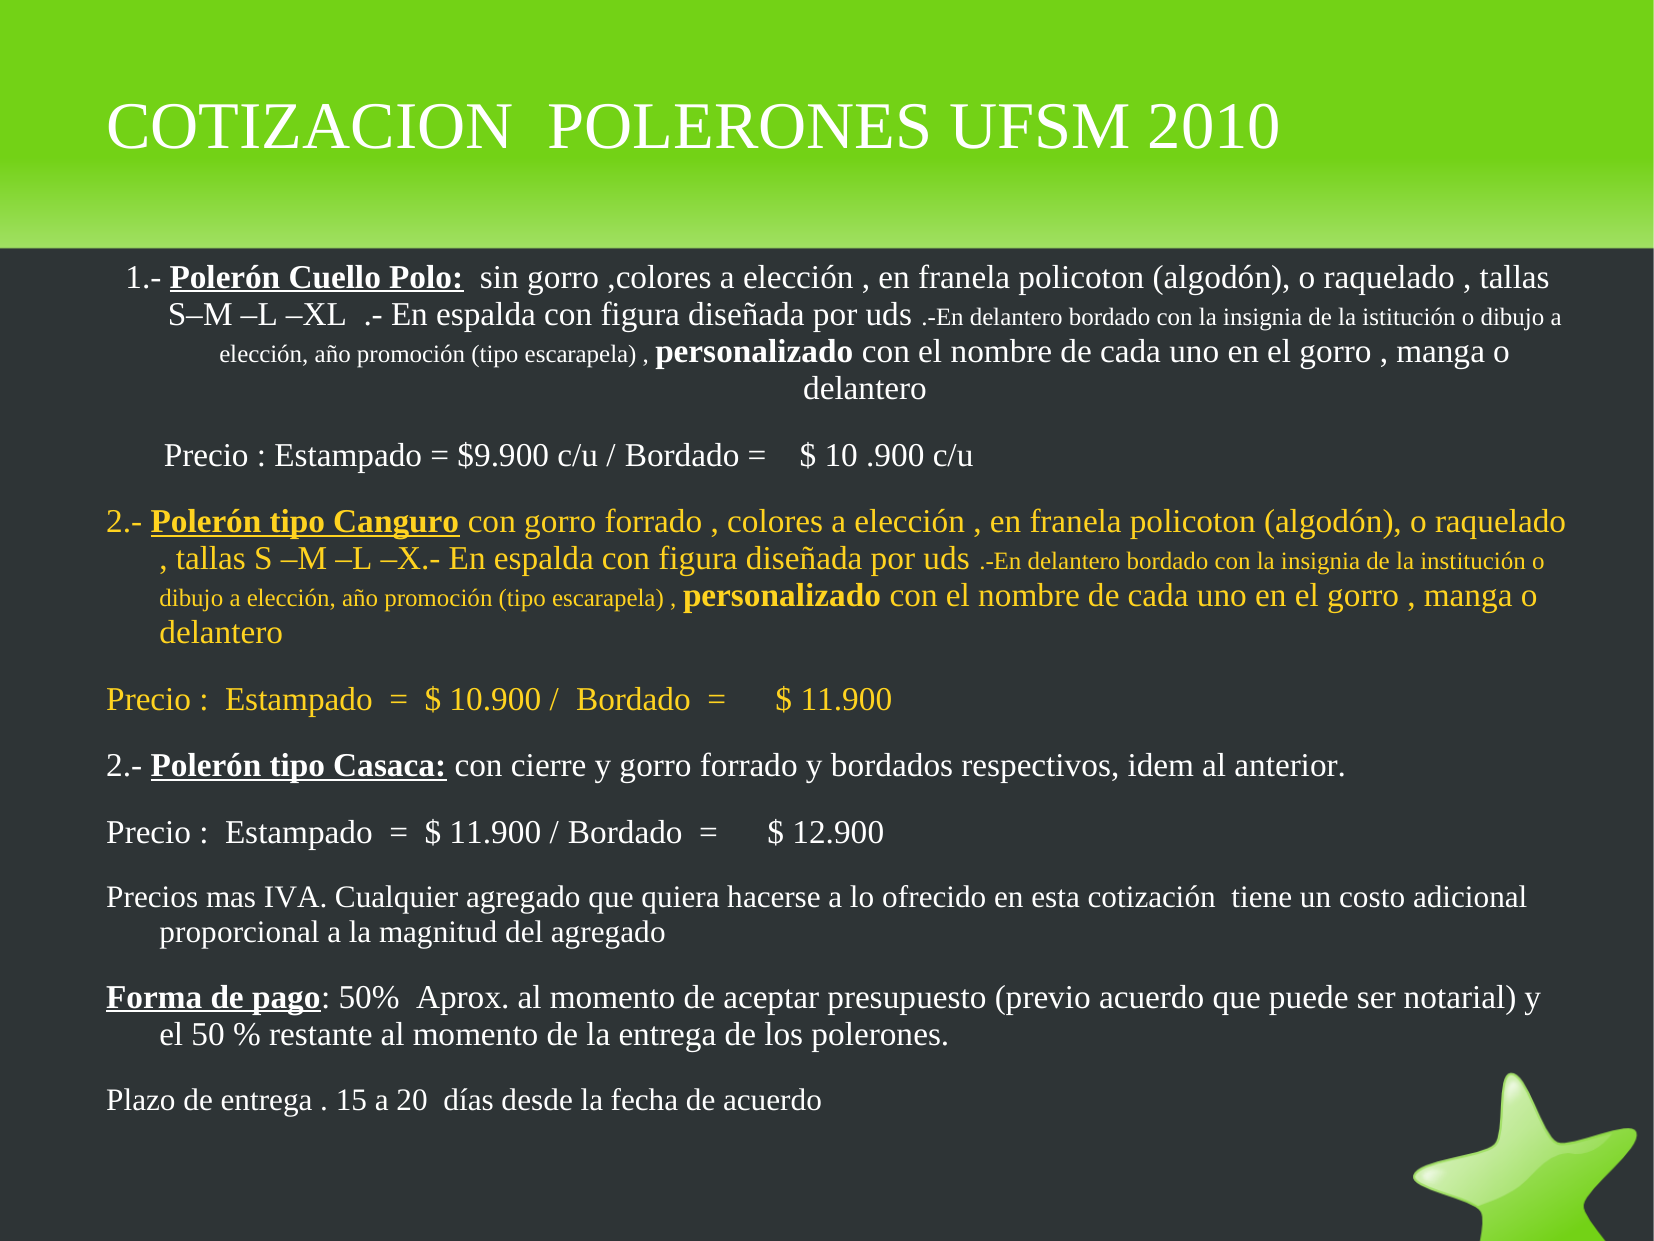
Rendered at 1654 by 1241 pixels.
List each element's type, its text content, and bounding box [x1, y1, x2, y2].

list COTIZACION POLERONES UFSM 2010 1.- Polerón Cuello Polo: sin gorro ,colores a elección , en franela policoton (algodón), o raquelado , tallas S–M –L –XL .- En espalda con figura diseñada por uds .-En delantero bordado con la insignia de la istitución o dibujo a elección, año promoción (tipo escarapela) , personalizado con el nombre de cada uno en el gorro , manga o delantero Precio : Estampado = $9.900 c/u / Bordado = $ 10 .900 c/u 2.- Polerón tipo Canguro con gorro forrado , colores a elección , en franela policoton (algodón), o raquelado , tallas S –M –L –X.- En espalda con figura diseñada por uds .-En delantero bordado con la insignia de la institución o dibujo a elección, año promoción (tipo escarapela) , personalizado con el nombre de cada uno en el gorro , manga o delantero Precio : Estampado = $ 10.900 / Bordado = $ 11.900 2.- Polerón tipo Casaca: con cierre y gorro forrado y bordados respectivos, idem al anterior. Precio : Estampado = $ 11.900 / Bordado = $ 12.900 Precios mas IVA. Cualquier agregado que quiera hacerse a lo ofrecido en esta cotización tiene un costo adicional proporcional a la magnitud del agregado Forma de pago: 50% Aprox. al momento de aceptar presupuesto (previo acuerdo que puede ser notarial) y el 50 % restante al momento de la entrega de los polerones. Plazo de entrega . 15 a 20 días desde la fecha de acuerdo [88, 88, 1571, 1241]
picture [0, 0, 1654, 1241]
